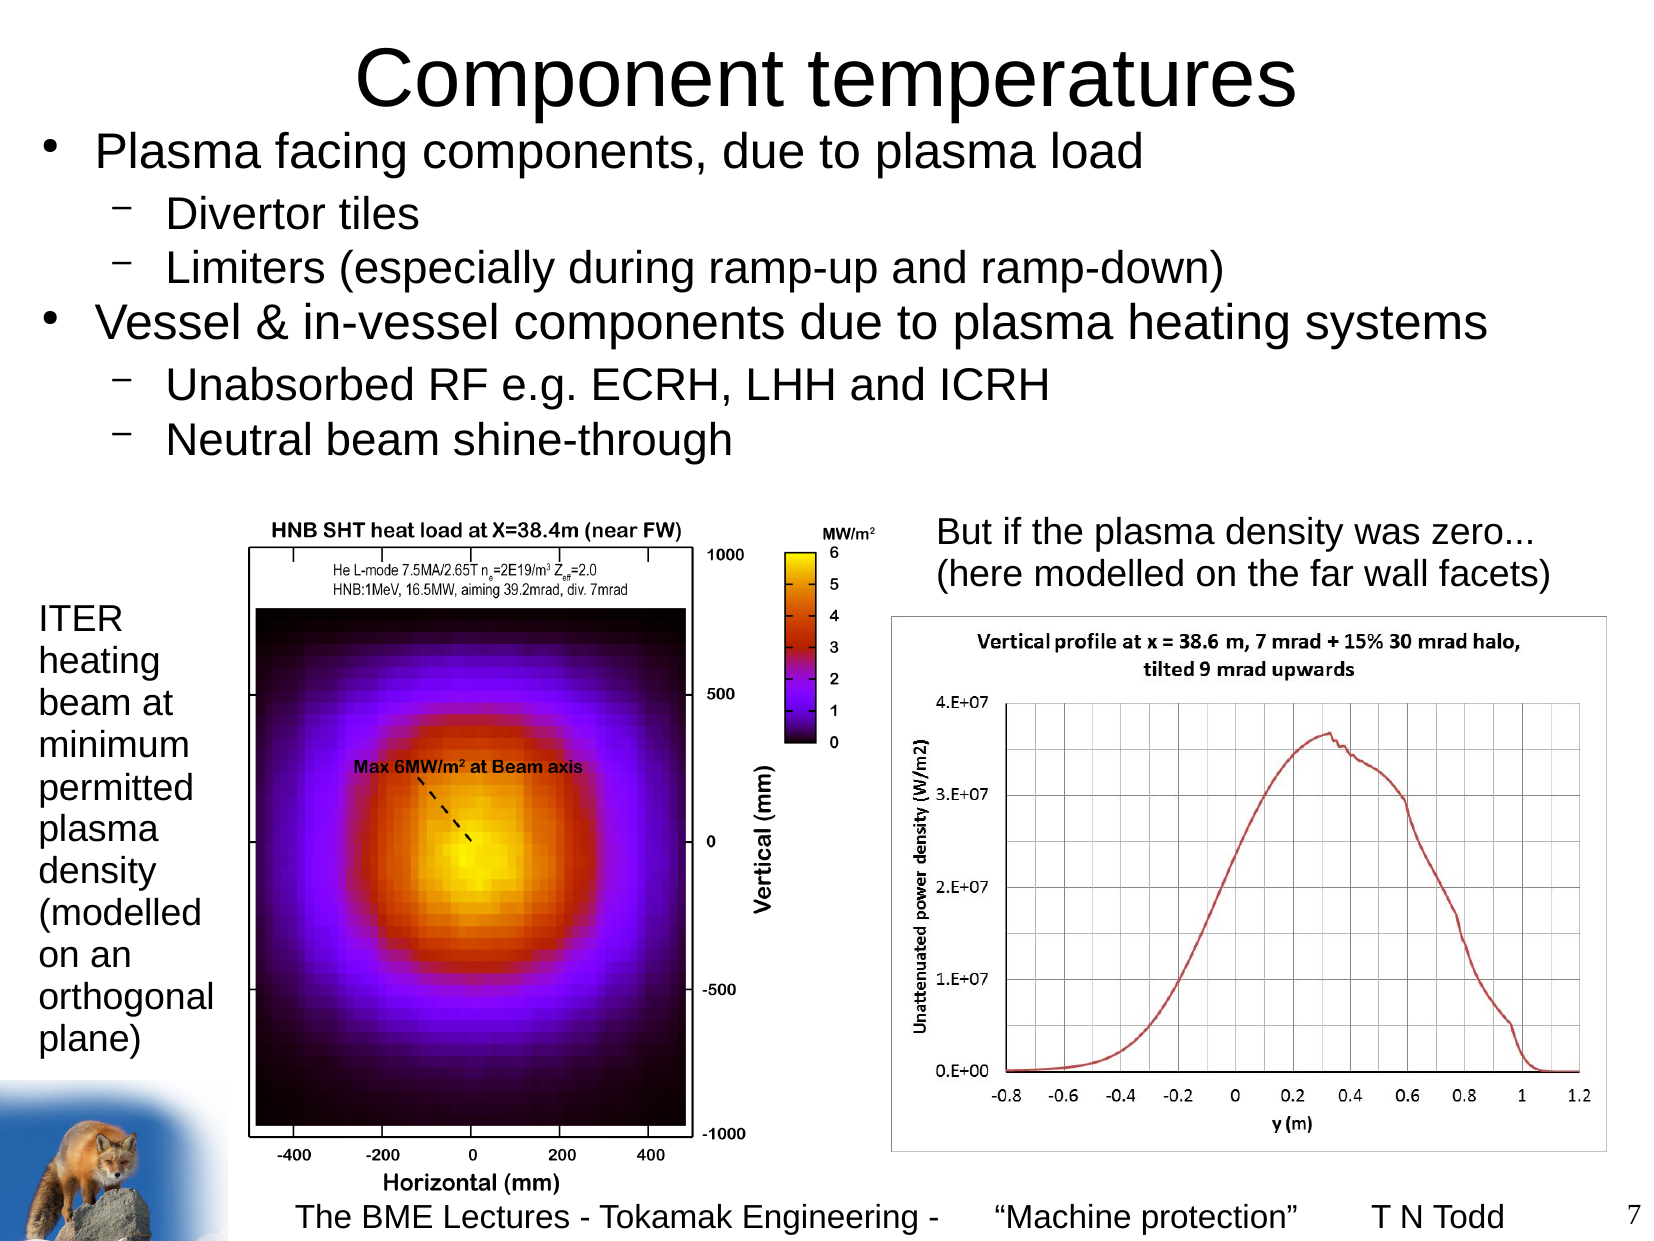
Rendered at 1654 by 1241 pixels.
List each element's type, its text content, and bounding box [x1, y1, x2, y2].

text_box But if the plasma density was zero... (here modelled on the far wall facets) [921, 503, 1595, 603]
picture [248, 519, 875, 1195]
picture [891, 616, 1607, 1152]
title Component temperatures [82, 25, 1571, 130]
picture [0, 1080, 228, 1241]
text_box ITER heating beam at minimum permitted plasma density (modelled on an orthogonal plane) [23, 590, 231, 1068]
list Plasma facing components, due to plasma load Divertor tiles Limiters (especially during ramp-up and ramp-down) Vessel & in-vessel components due to plasma heating systems Unabsorbed RF e.g. ECRH, LHH and ICRH Neutral beam shine-through [23, 141, 1642, 508]
